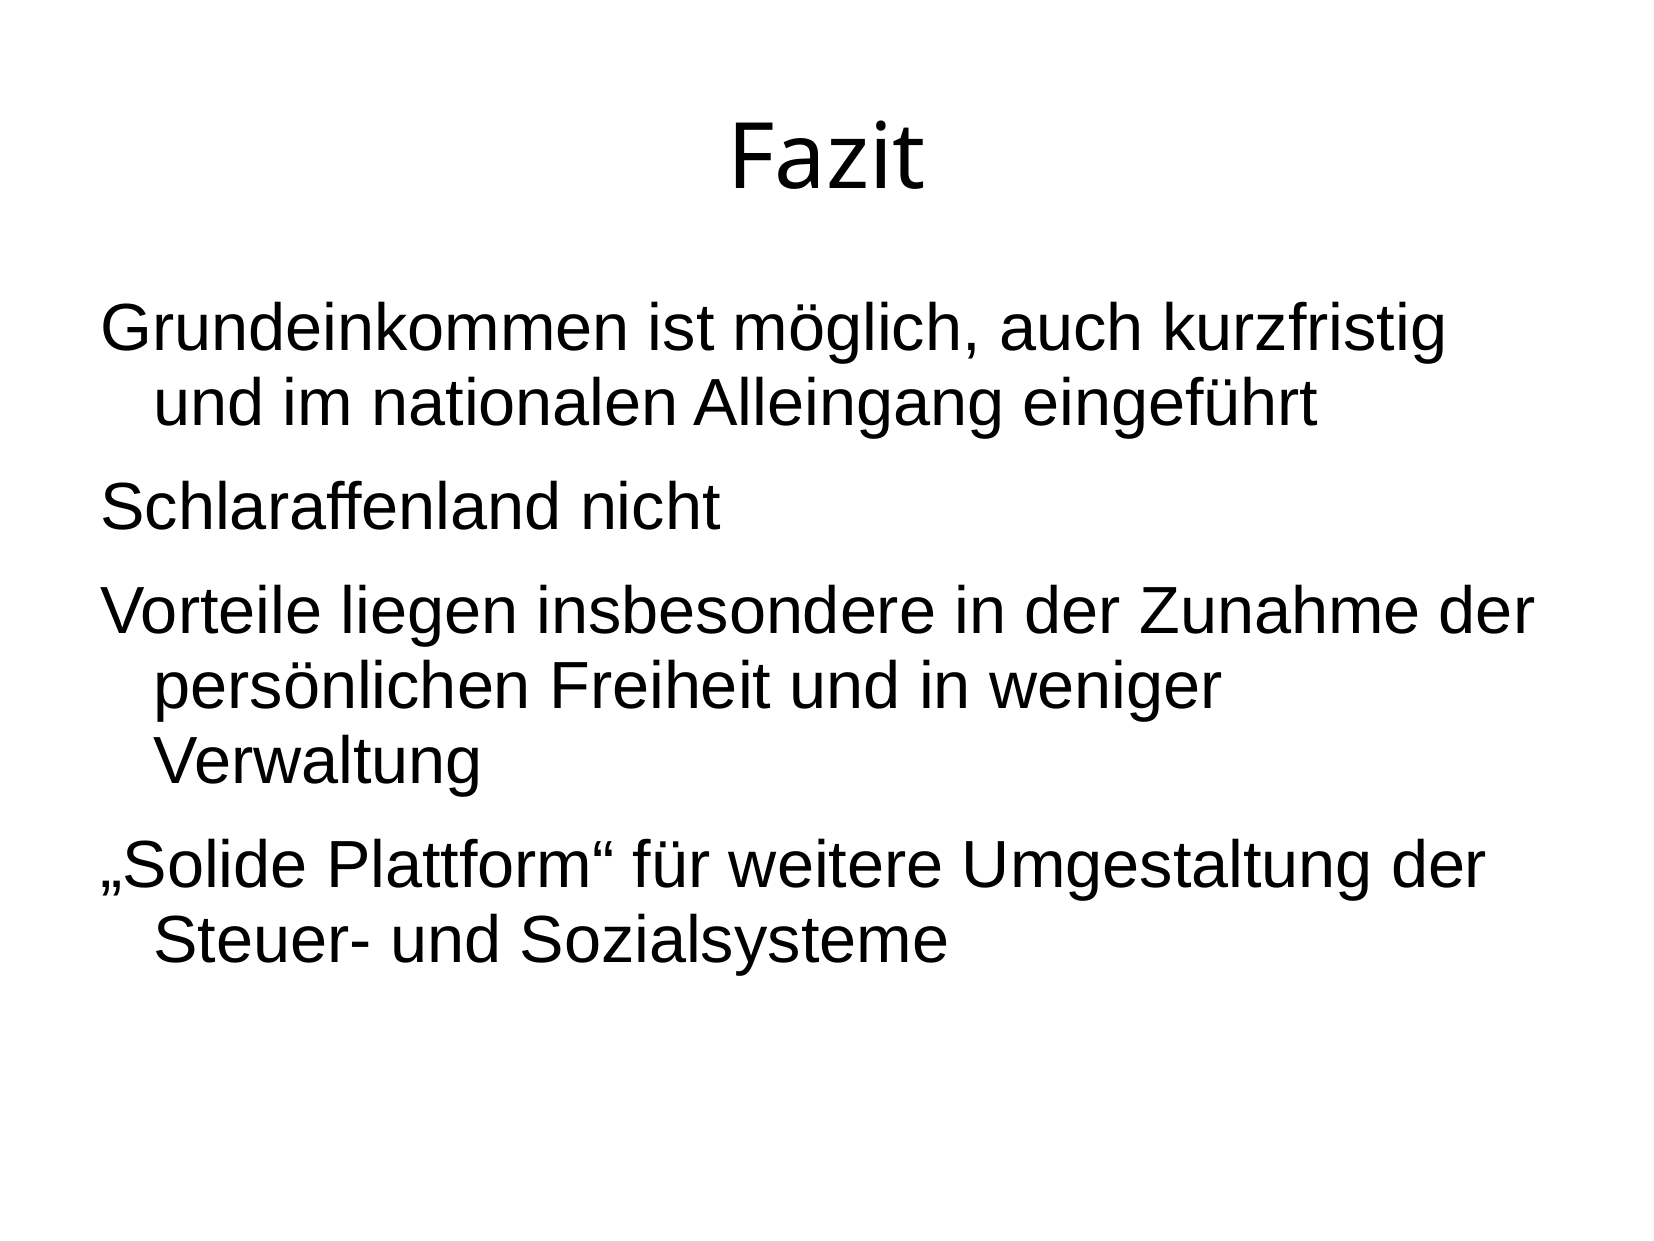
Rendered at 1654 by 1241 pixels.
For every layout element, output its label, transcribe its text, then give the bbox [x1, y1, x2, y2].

list Grundeinkommen ist möglich, auch kurzfristig und im nationalen Alleingang eingeführt Schlaraffenland nicht Vorteile liegen insbesondere in der Zunahme der persönlichen Freiheit und in weniger Verwaltung „Solide Plattform“ für weitere Umgestaltung der Steuer- und Sozialsysteme [82, 290, 1571, 1094]
title Fazit [82, 56, 1571, 250]
